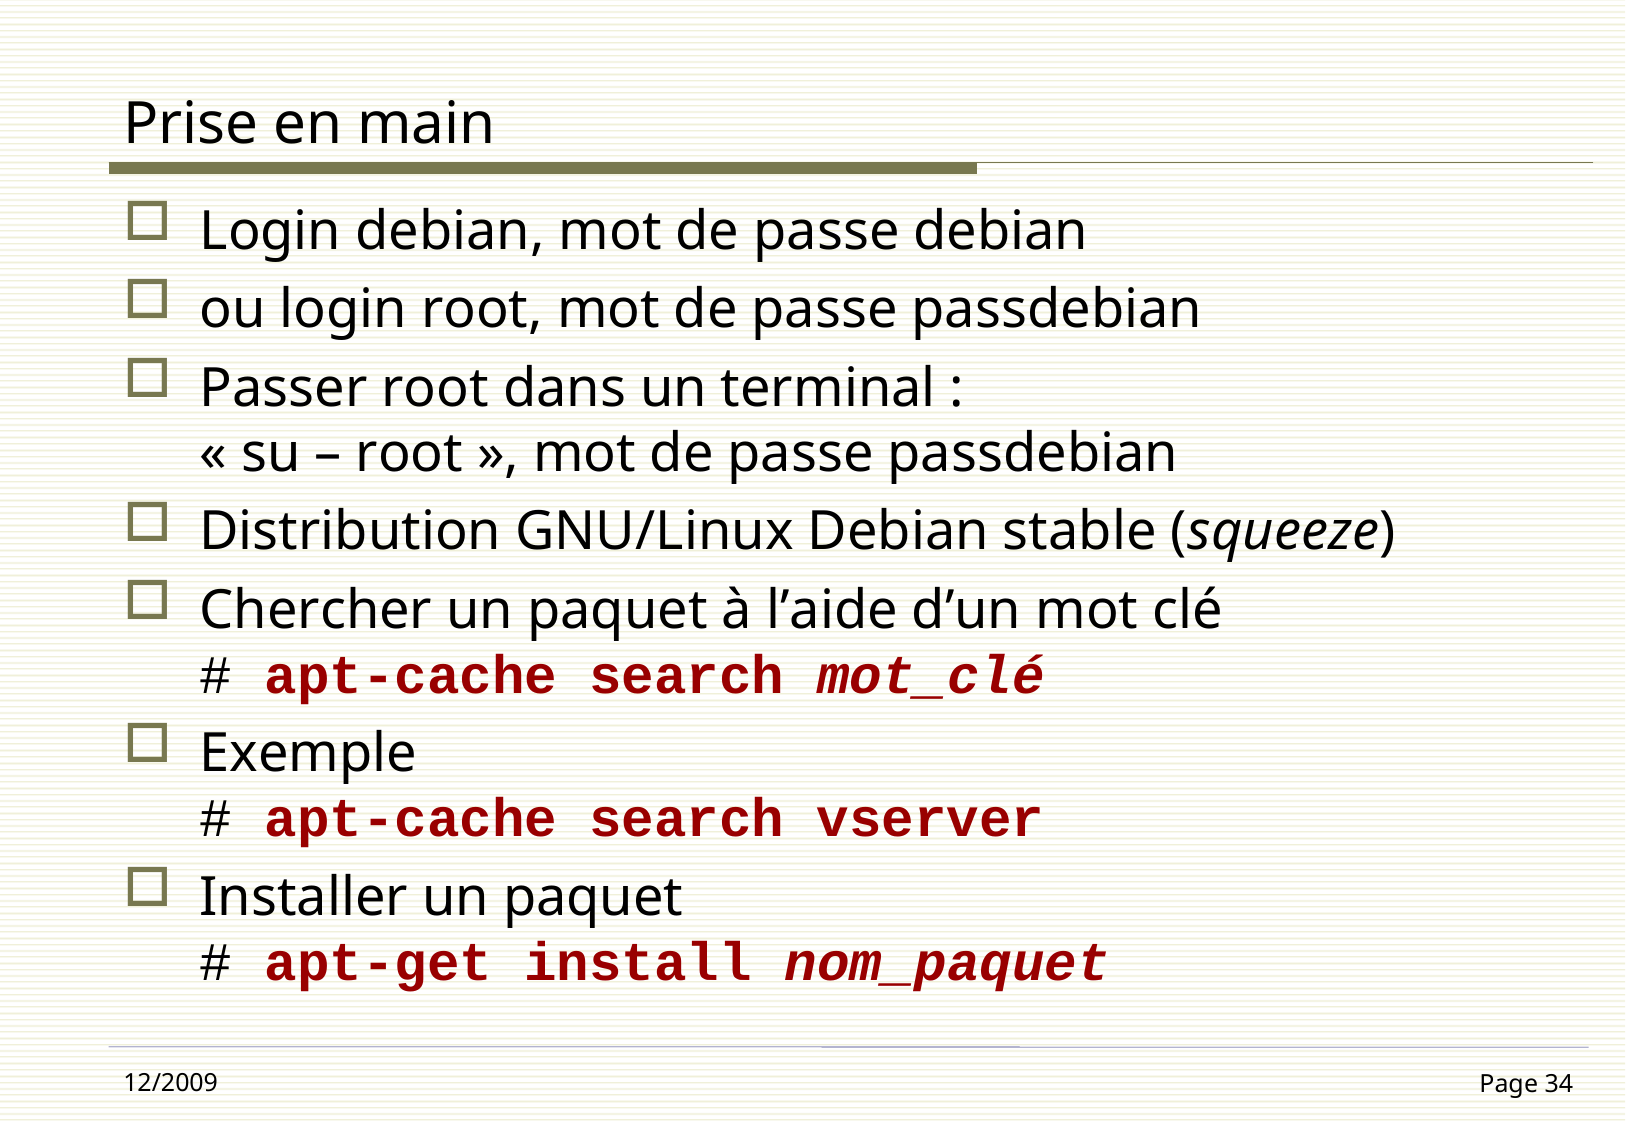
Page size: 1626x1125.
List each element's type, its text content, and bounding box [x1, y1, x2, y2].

title Prise en main [108, 12, 1596, 163]
picture [0, 0, 1626, 1125]
list Login debian, mot de passe debian ou login root, mot de passe passdebian Passer root dans un terminal : « su – root », mot de passe passdebian Distribution GNU/Linux Debian stable (squeeze)‏ Chercher un paquet à l’aide d’un mot clé # apt-cache search mot_clé Exemple # apt-cache search vserver Installer un paquet # apt-get install nom_paquet [108, 187, 1595, 1125]
